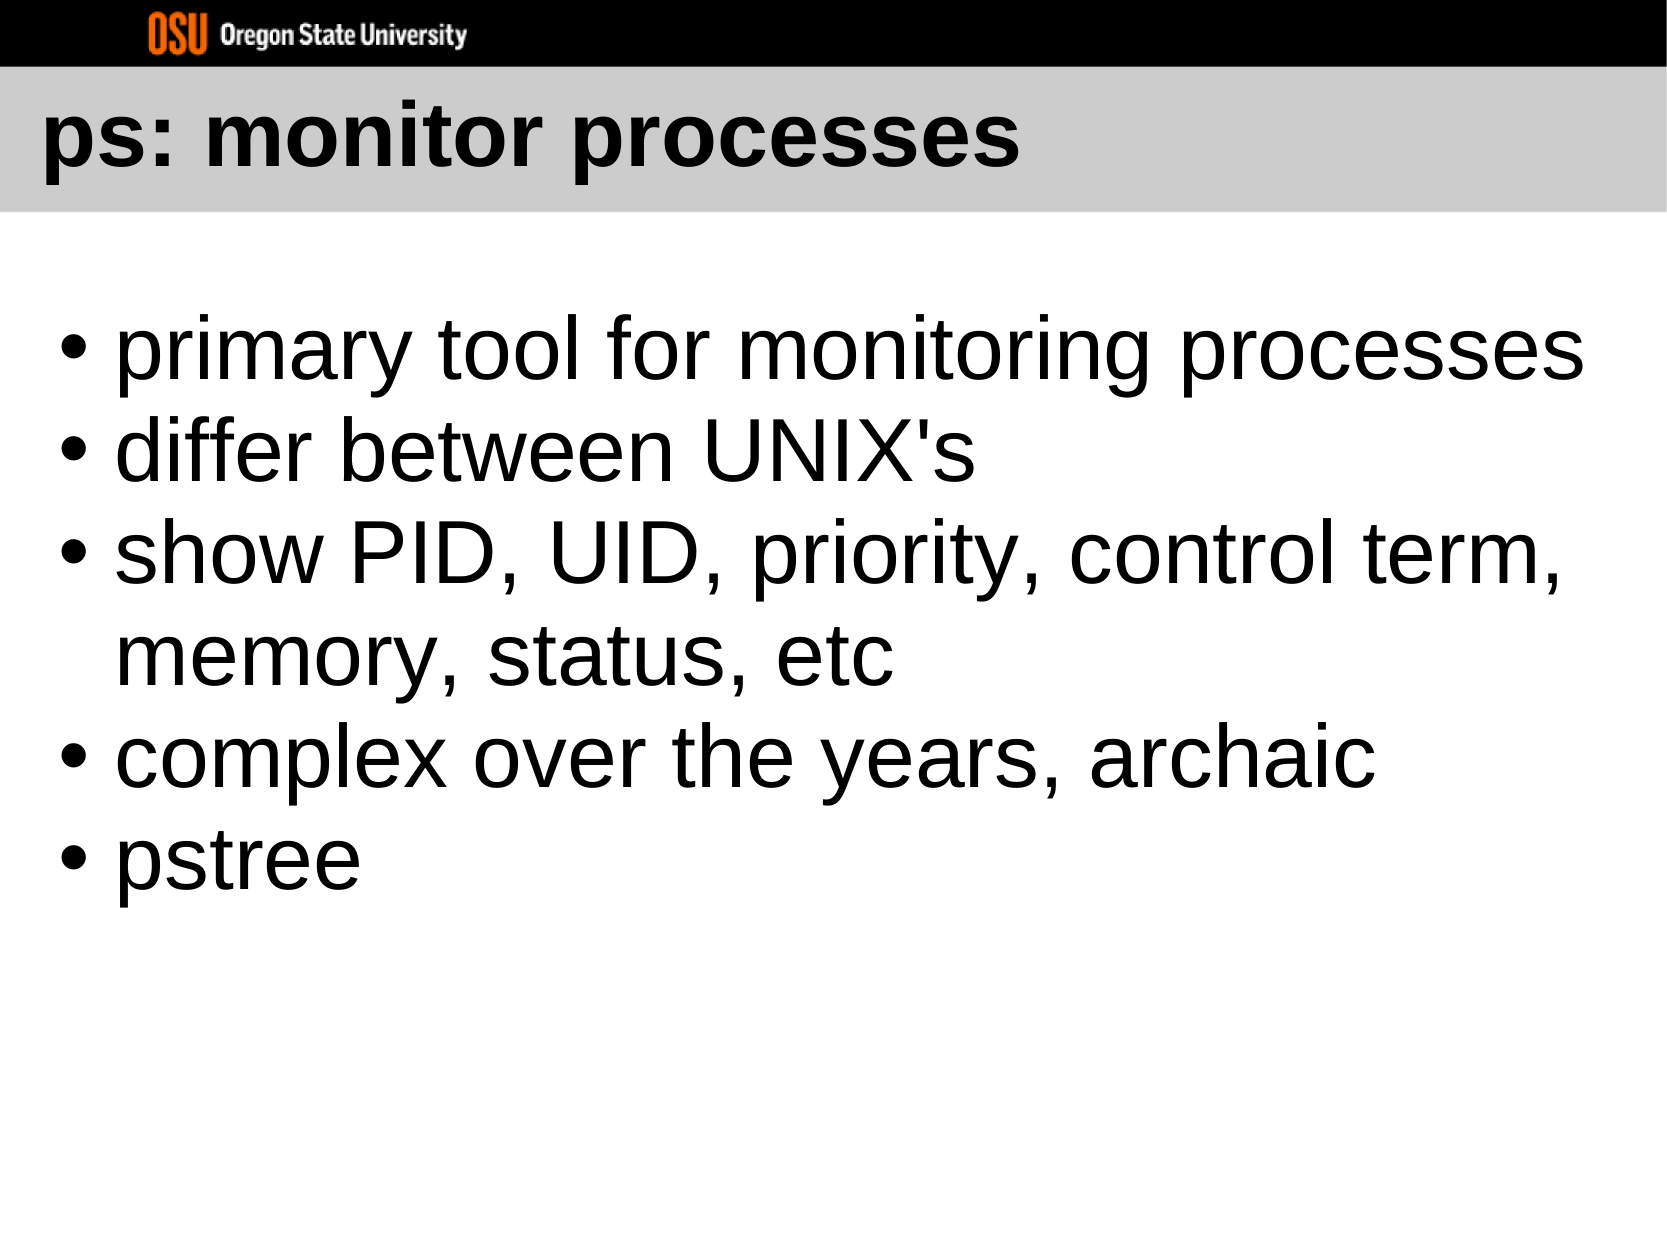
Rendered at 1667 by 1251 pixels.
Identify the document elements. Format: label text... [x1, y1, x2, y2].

picture [0, 0, 1667, 1251]
title ps: monitor processes [40, 83, 1625, 233]
list primary tool for monitoring processes differ between UNIX's show PID, UID, priority, control term, memory, status, etc complex over the years, archaic pstree [40, 297, 1625, 1196]
